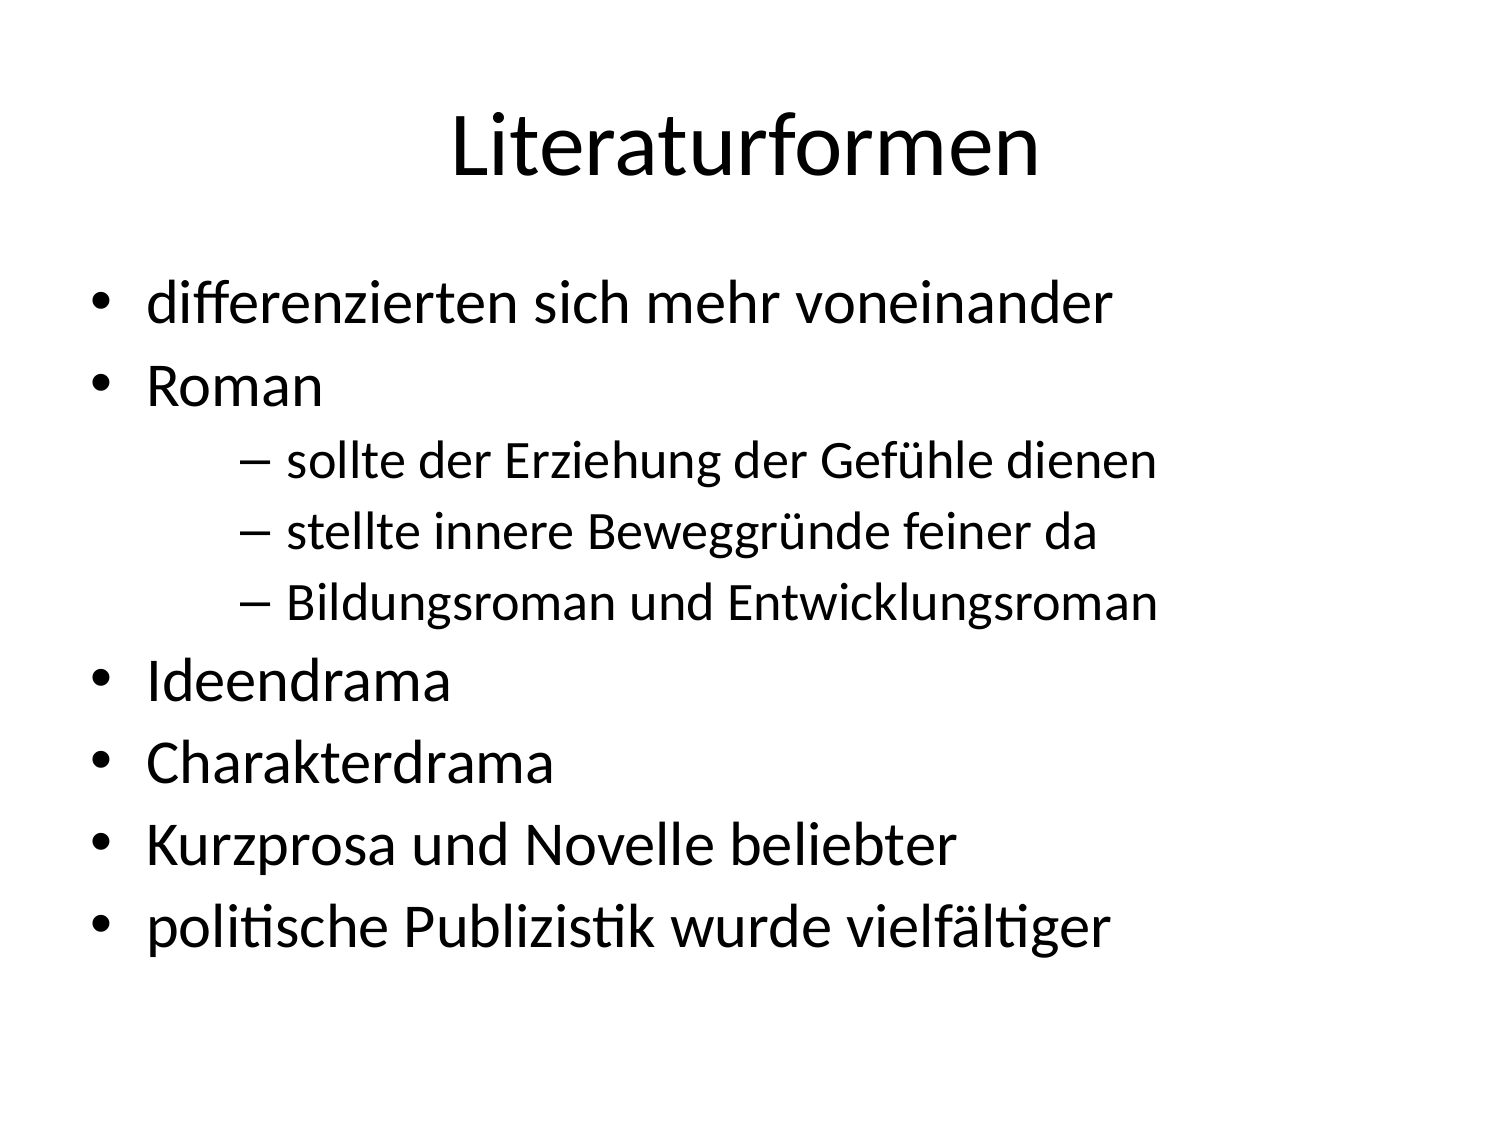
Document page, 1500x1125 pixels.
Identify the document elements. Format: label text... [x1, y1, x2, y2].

title Literaturformen [75, 45, 1426, 233]
list differenzierten sich mehr voneinander Roman sollte der Erziehung der Gefühle dienen stellte innere Beweggründe feiner da Bildungsroman und Entwicklungsroman Ideendrama Charakterdrama Kurzprosa und Novelle beliebter politische Publizistik wurde vielfältiger [75, 262, 1426, 1005]
